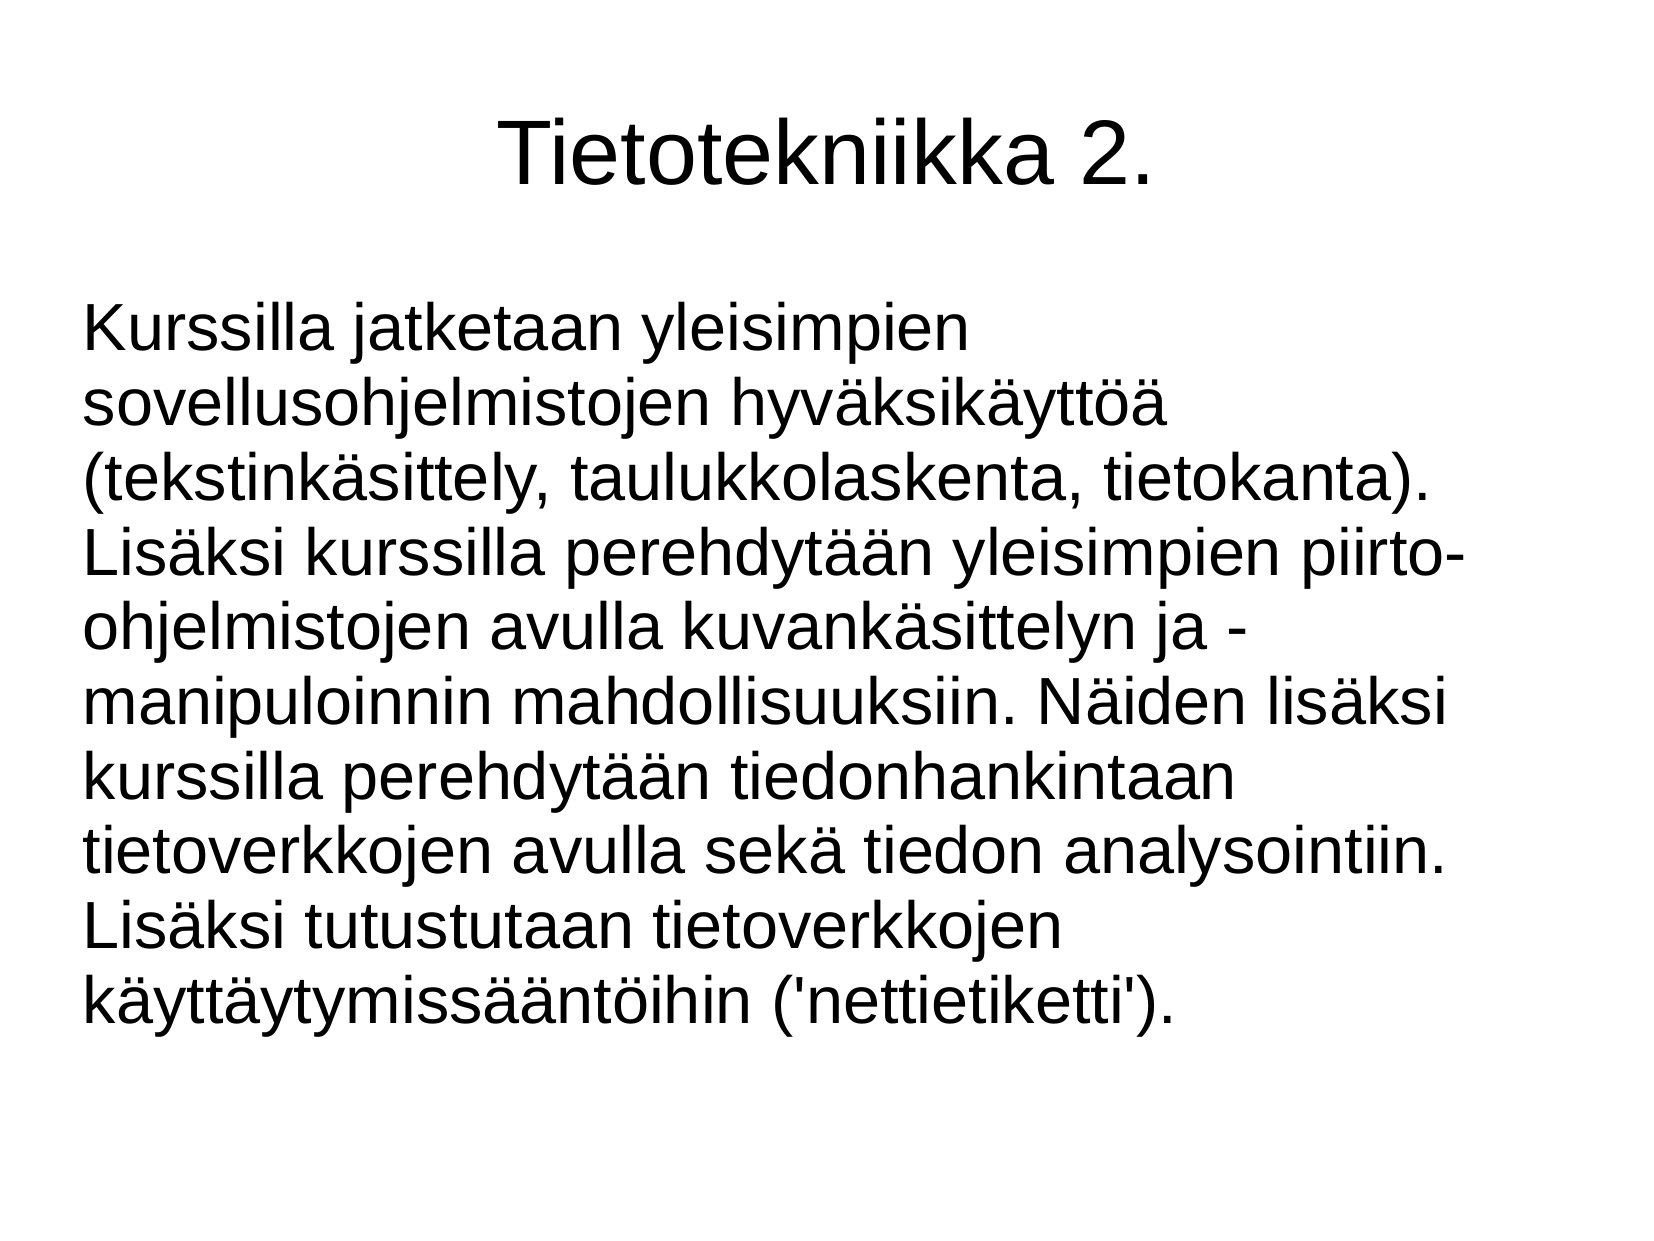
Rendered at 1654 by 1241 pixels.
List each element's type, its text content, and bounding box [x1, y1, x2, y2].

title Tietotekniikka 2. [82, 49, 1571, 257]
list Kurssilla jatketaan yleisimpien sovellusohjelmistojen hyväksikäyttöä (tekstinkäsittely, taulukkolaskenta, tietokanta). Lisäksi kurssilla perehdytään yleisimpien piirto-ohjelmistojen avulla kuvankäsittelyn ja -manipuloinnin mahdollisuuksiin. Näiden lisäksi kurssilla perehdytään tiedonhankintaan tietoverkkojen avulla sekä tiedon analysointiin. Lisäksi tutustutaan tietoverkkojen käyttäytymissääntöihin ('nettietiketti'). [82, 290, 1571, 1010]
